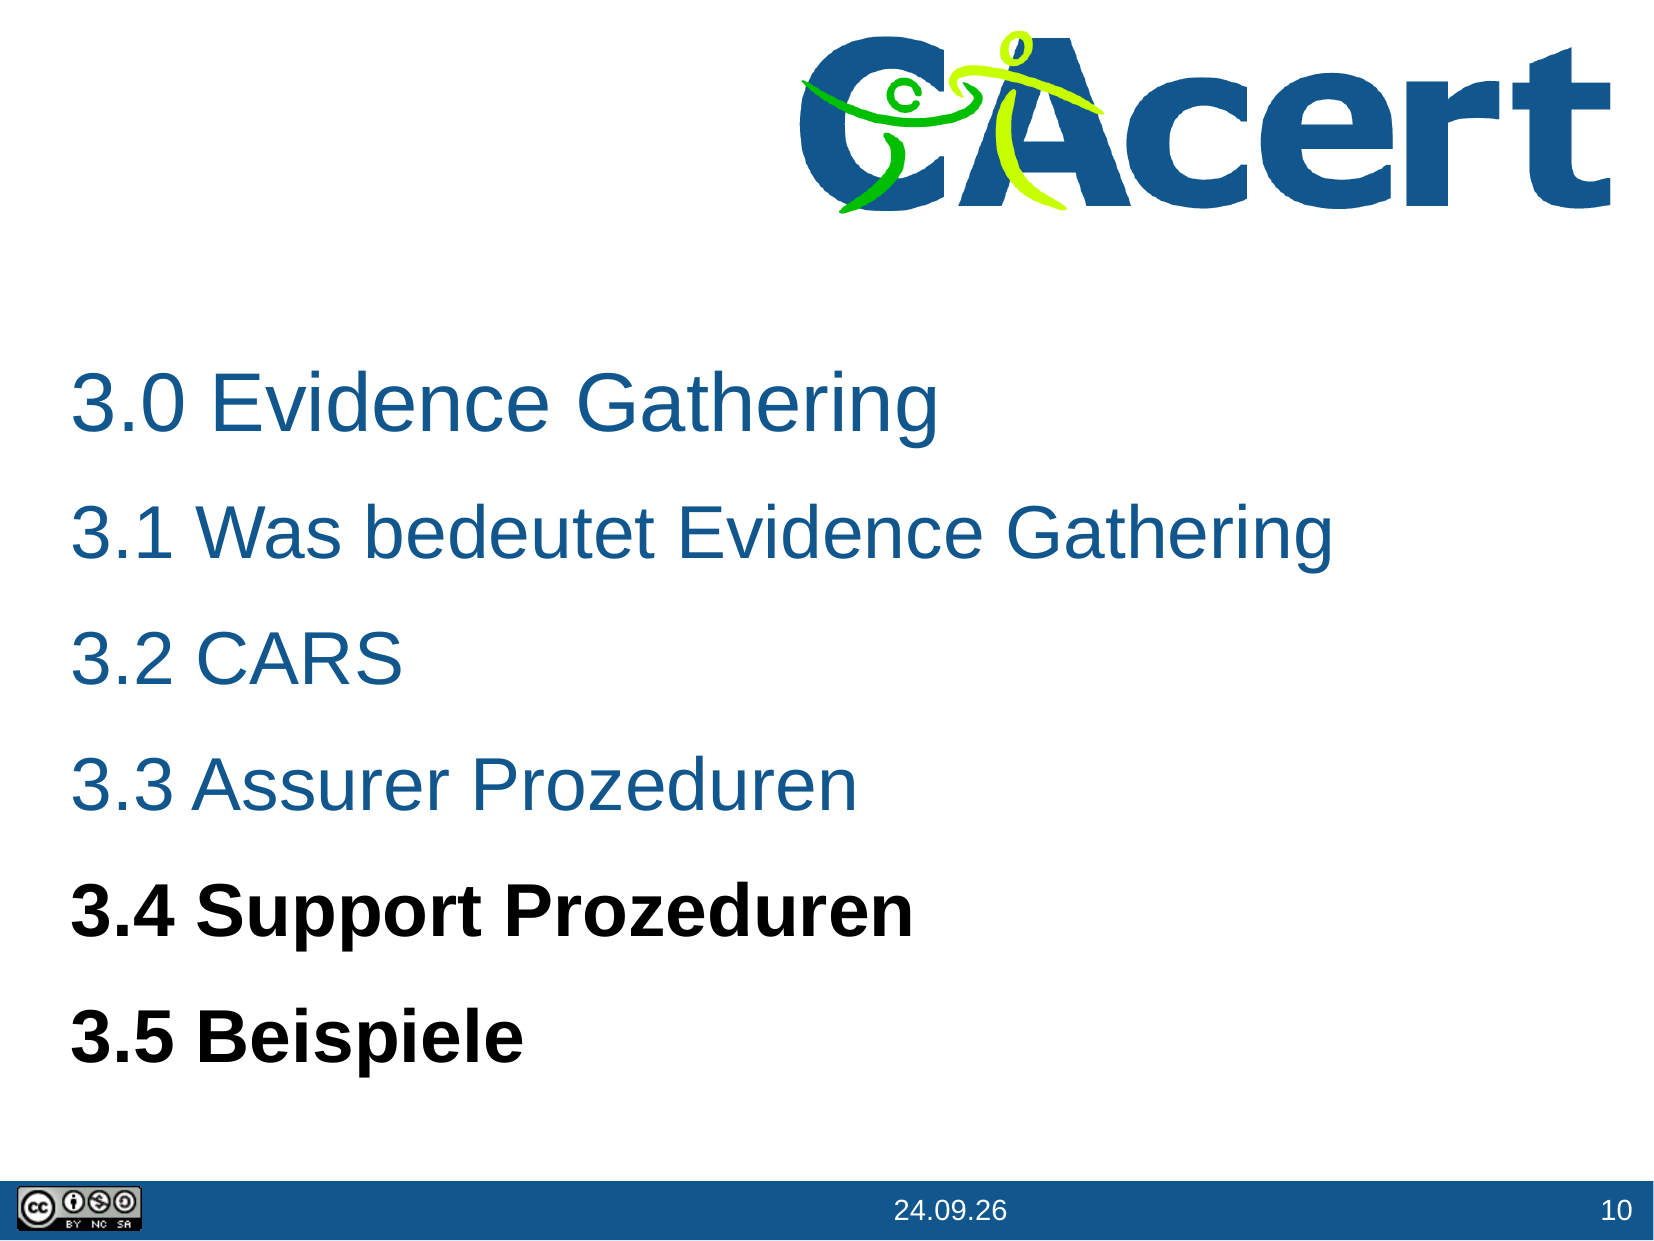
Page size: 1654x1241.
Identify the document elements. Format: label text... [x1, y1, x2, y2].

title 3.0 Evidence Gathering 3.1 Was bedeutet Evidence Gathering 3.2 CARS 3.3 Assurer Prozeduren 3.4 Support Prozeduren 3.5 Beispiele [70, 265, 1560, 1123]
picture [797, 27, 1613, 215]
picture [17, 1186, 142, 1231]
